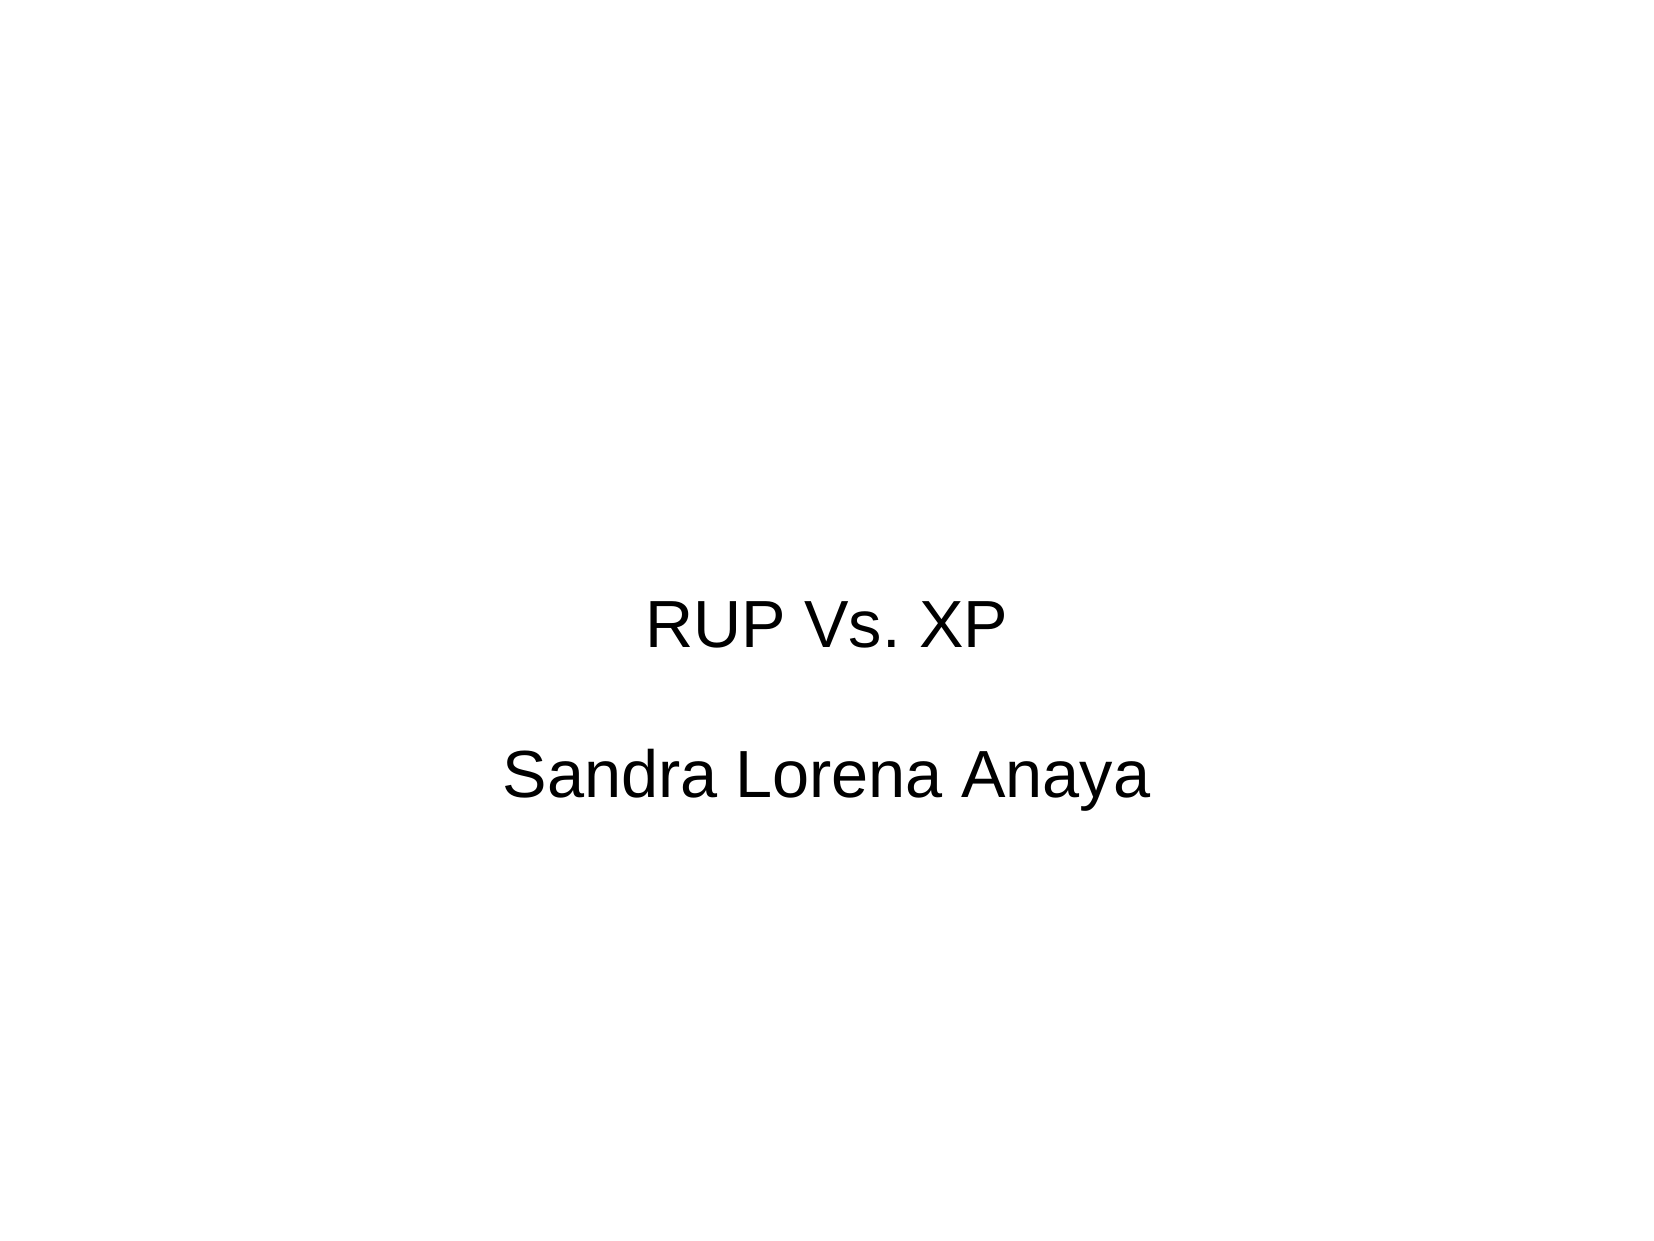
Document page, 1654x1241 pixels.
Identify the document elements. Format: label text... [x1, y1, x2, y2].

subtitle RUP Vs. XP Sandra Lorena Anaya [82, 297, 1571, 1102]
